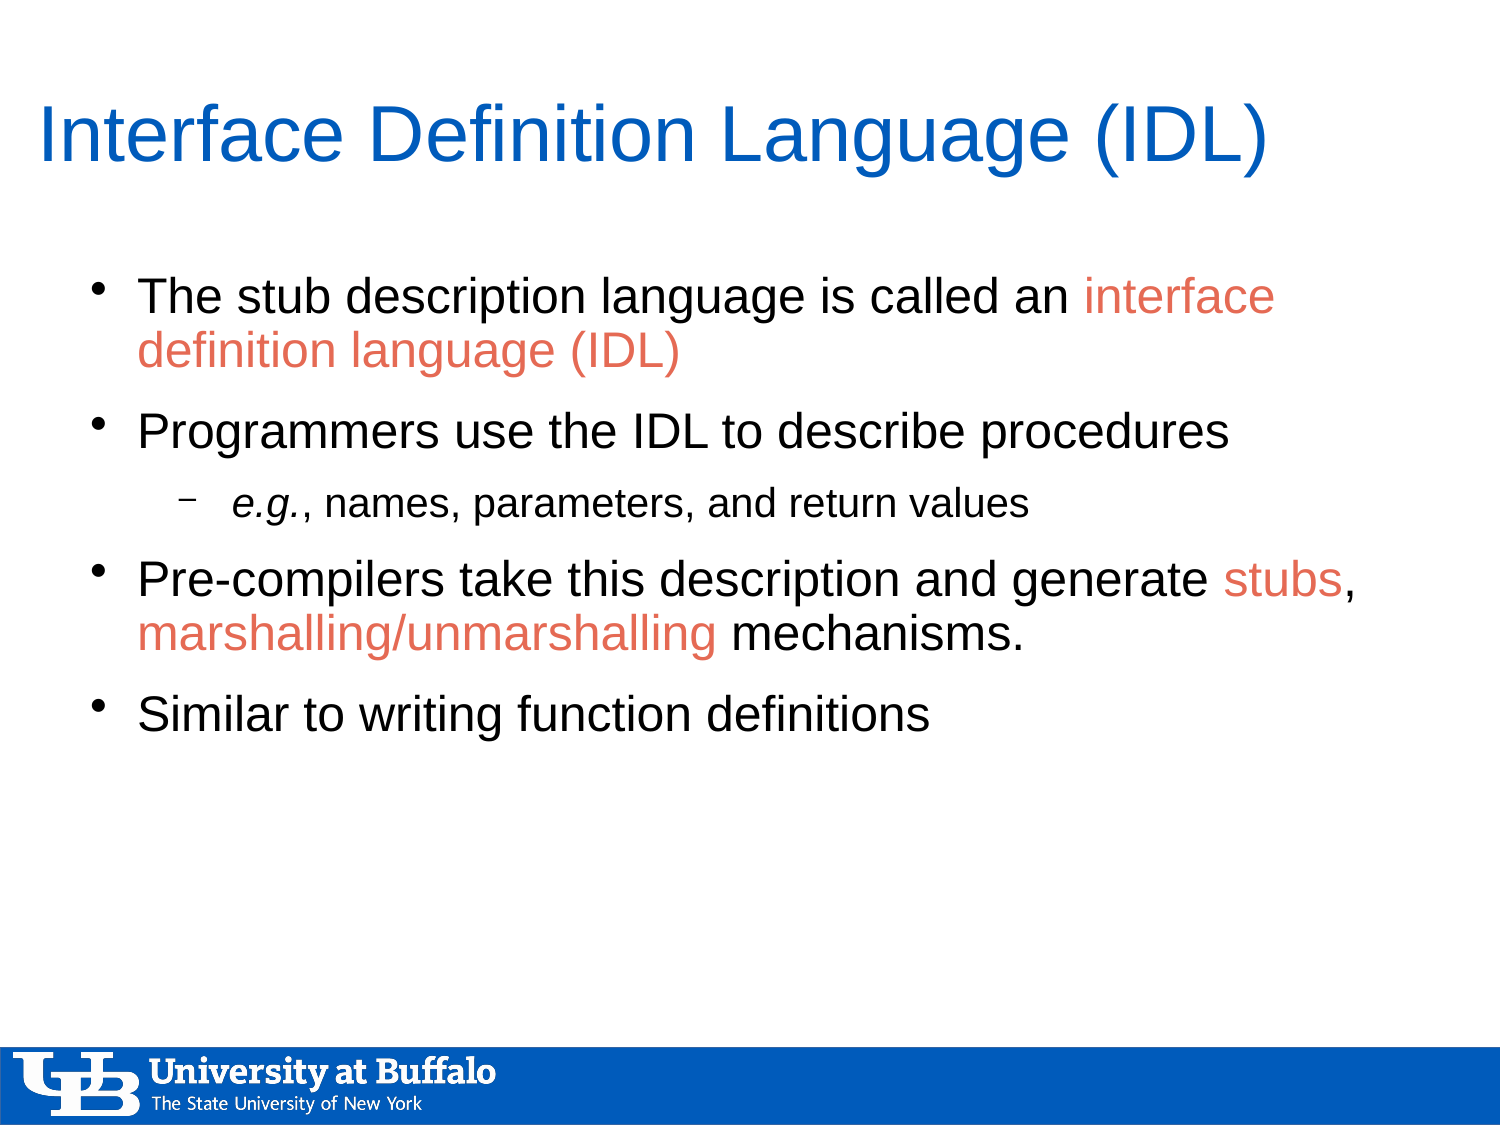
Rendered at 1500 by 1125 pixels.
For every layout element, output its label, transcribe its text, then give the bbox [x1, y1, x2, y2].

picture [13, 1052, 496, 1116]
title Interface Definition Language (IDL) [37, 40, 1388, 228]
list The stub description language is called an interface definition language (IDL) Programmers use the IDL to describe procedures e.g., names, parameters, and return values Pre-compilers take this description and generate stubs, marshalling/unmarshalling mechanisms. Similar to writing function definitions [75, 263, 1425, 916]
